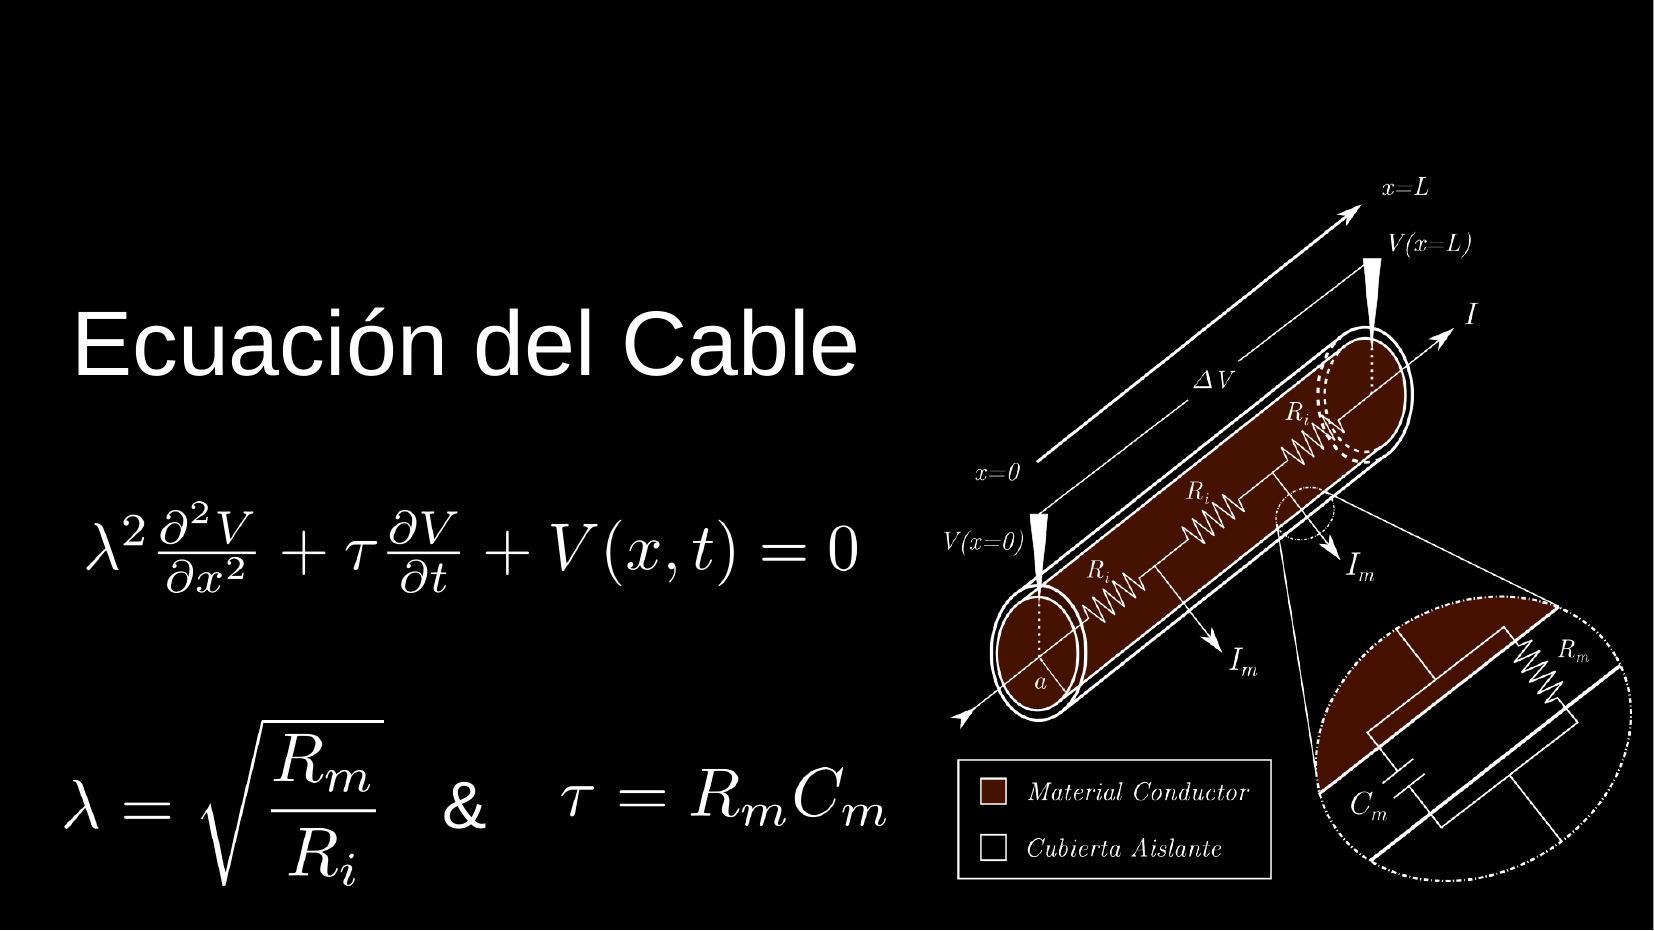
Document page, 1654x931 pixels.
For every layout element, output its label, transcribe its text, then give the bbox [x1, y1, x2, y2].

picture [561, 767, 886, 826]
title Ecuación del Cable [0, 265, 944, 422]
title & [442, 767, 473, 843]
picture [944, 177, 1632, 882]
picture [86, 501, 857, 593]
picture [64, 720, 384, 886]
